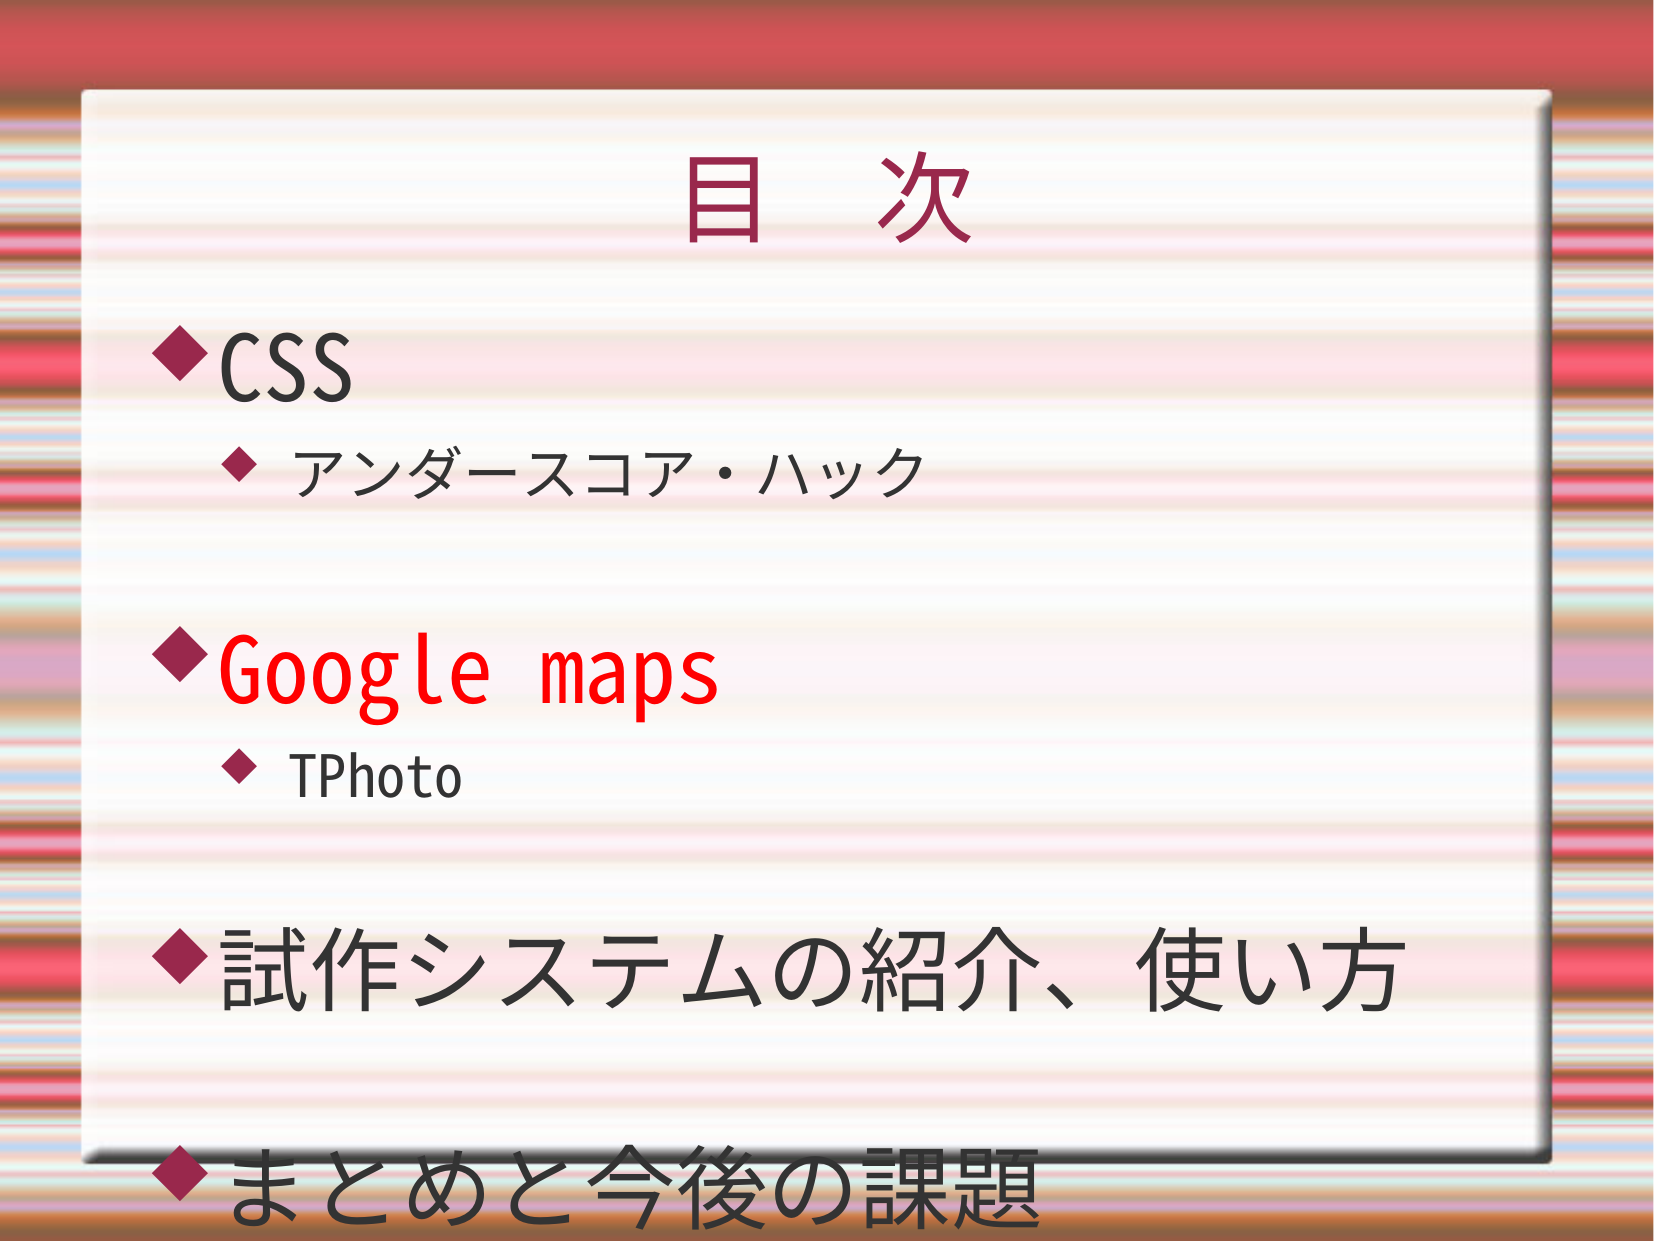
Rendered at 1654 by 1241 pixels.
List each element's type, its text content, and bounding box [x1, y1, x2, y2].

list CSS アンダースコア・ハック Google maps TPhoto 試作システムの紹介、使い方 まとめと今後の課題 [134, 295, 1516, 1133]
title 目 次 [118, 117, 1531, 266]
picture [0, 0, 1654, 1241]
